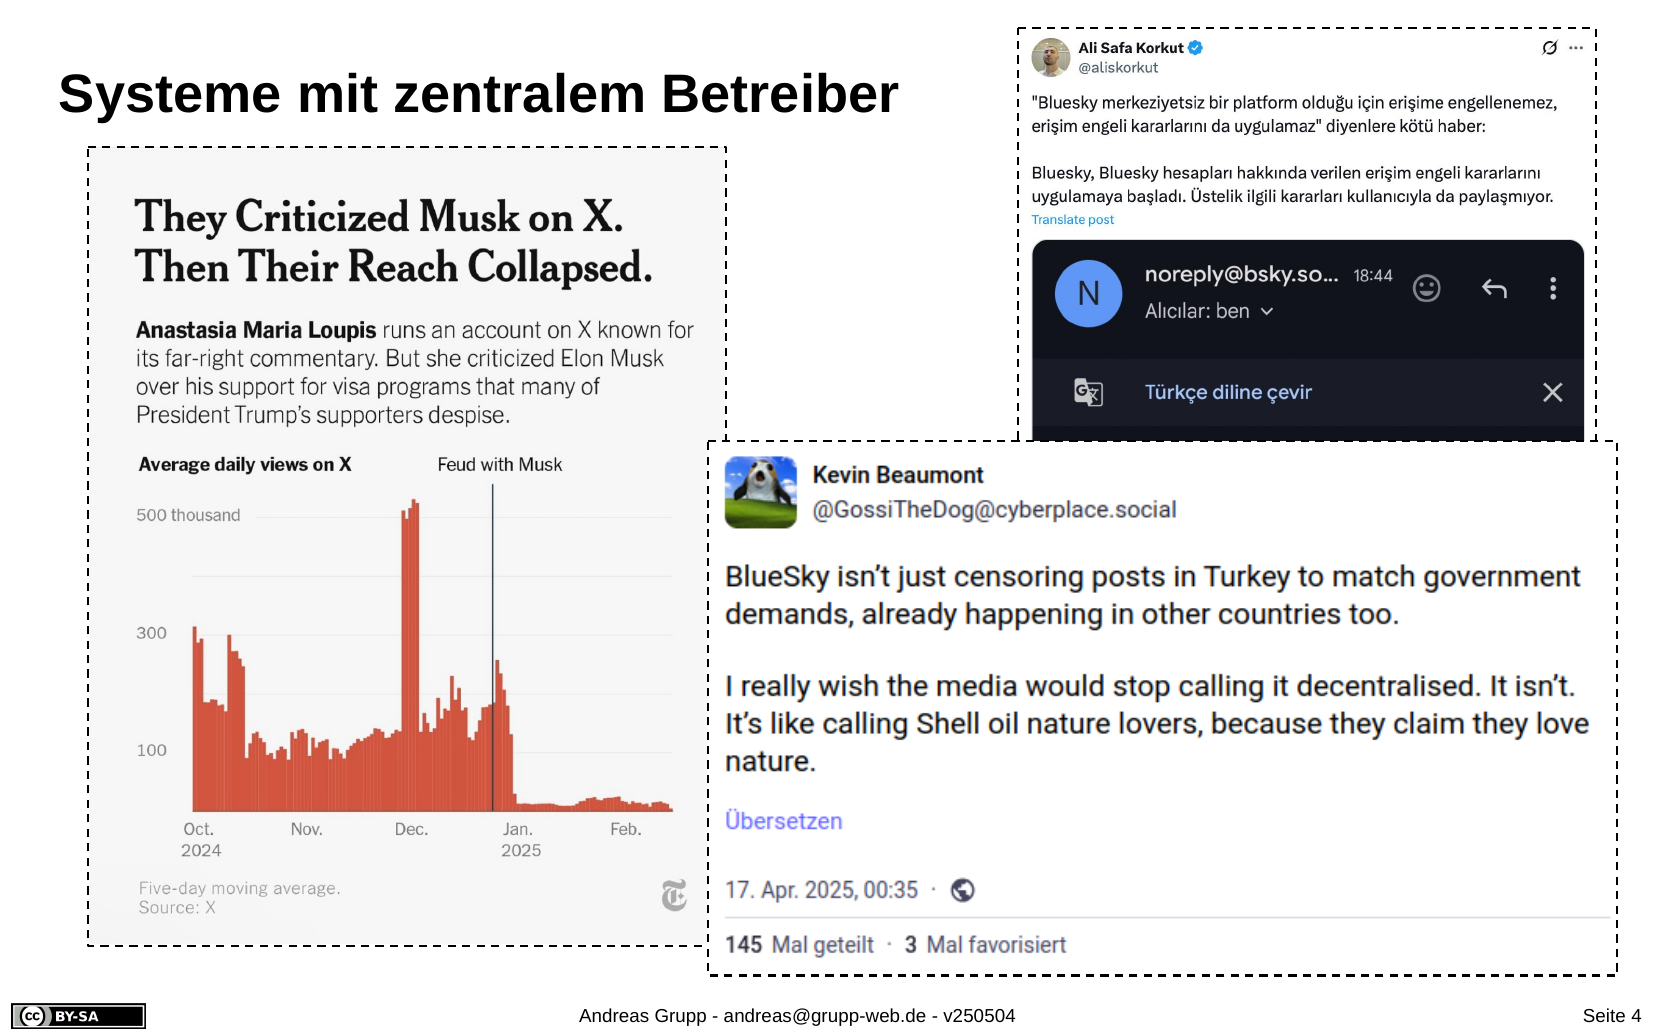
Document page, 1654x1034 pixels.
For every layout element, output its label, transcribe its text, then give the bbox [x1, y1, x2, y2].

picture [11, 1003, 146, 1029]
title Systeme mit zentralem Betreiber [59, 24, 1625, 165]
picture [88, 28, 1617, 975]
